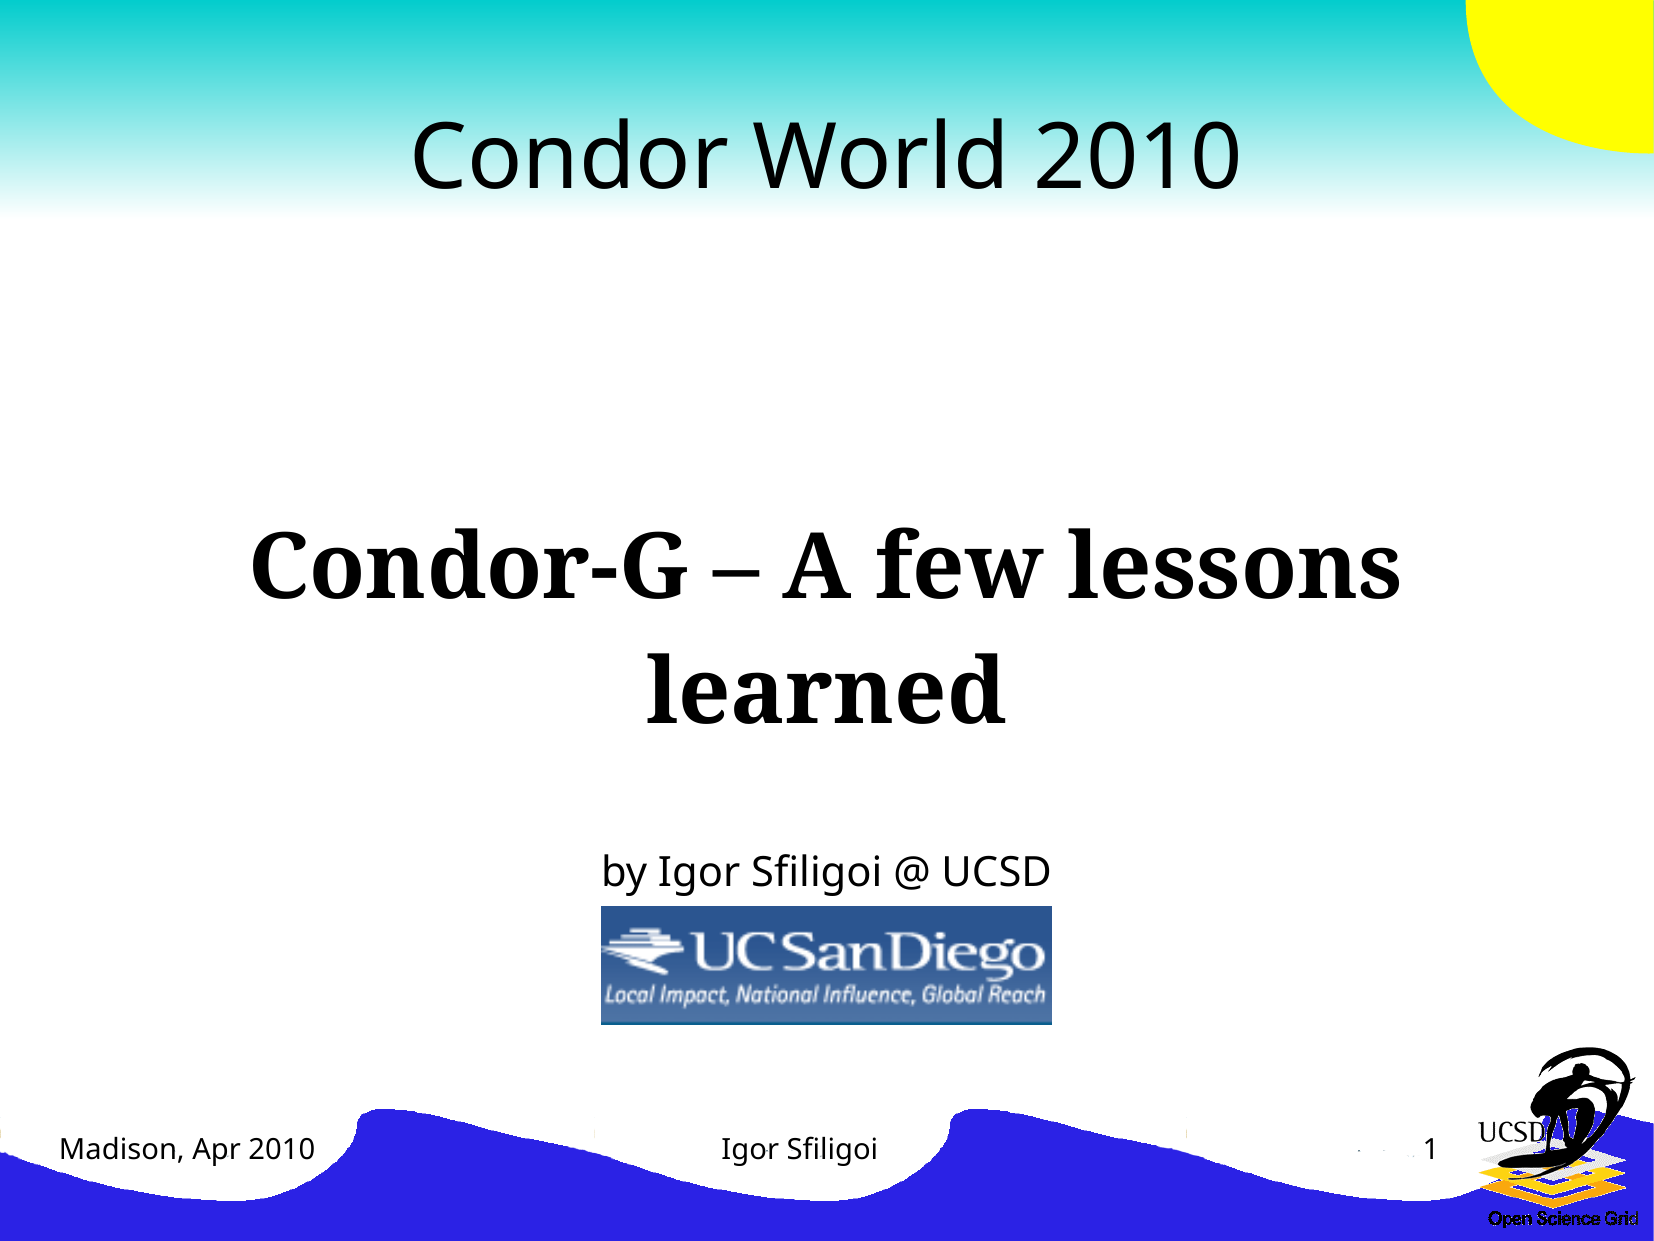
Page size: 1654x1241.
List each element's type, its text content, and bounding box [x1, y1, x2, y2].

picture [0, 1047, 1654, 1241]
subtitle Condor-G – A few lessons learned by Igor Sfiligoi @ UCSD [82, 290, 1571, 1109]
title Condor World 2010 [82, 49, 1571, 257]
picture [601, 906, 1052, 1025]
